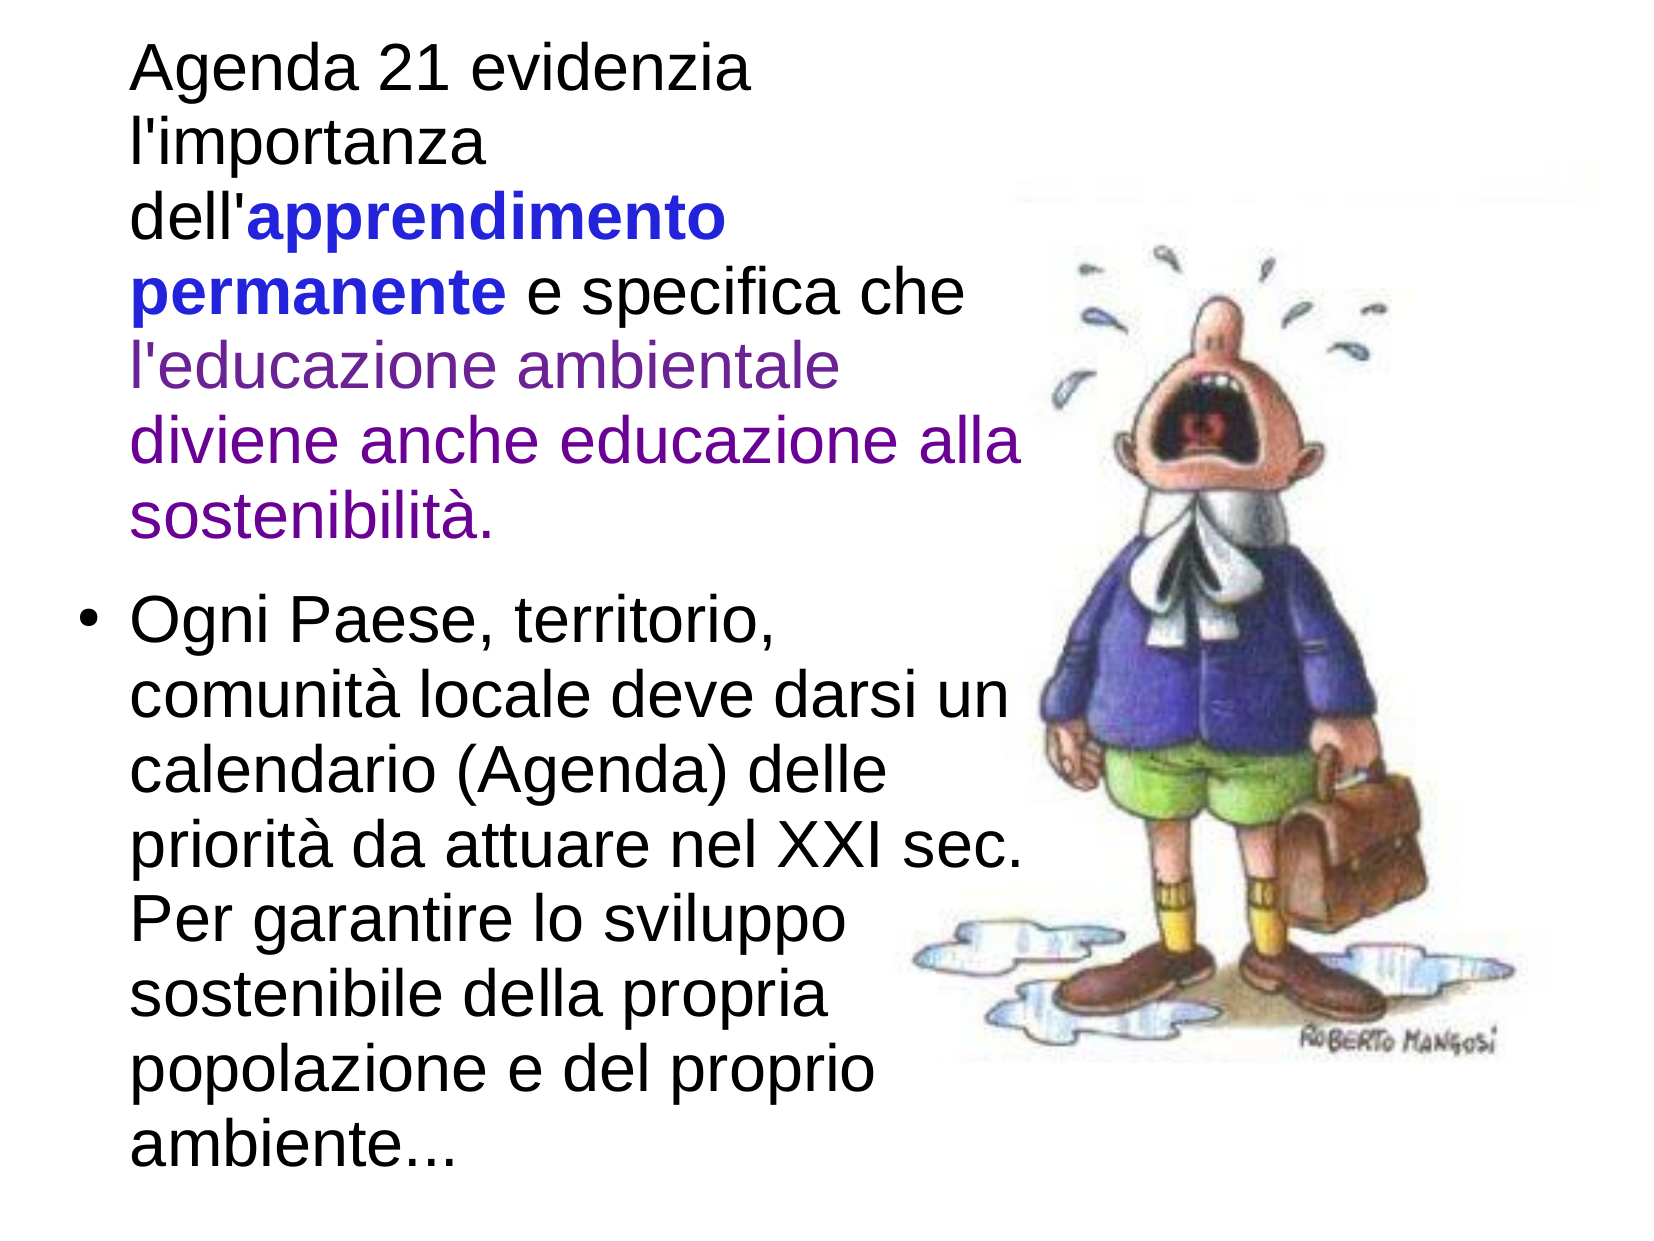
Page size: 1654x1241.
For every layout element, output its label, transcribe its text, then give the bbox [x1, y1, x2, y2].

picture [1063, 118, 1625, 1063]
list Agenda 21 evidenzia l'importanza dell'apprendimento permanente e specifica che l'educazione ambientale diviene anche educazione alla sostenibilità. Ogni Paese, territorio, comunità locale deve darsi un calendario (Agenda) delle priorità da attuare nel XXI sec. Per garantire lo sviluppo sostenibile della propria popolazione e del proprio ambiente... [59, 29, 1063, 1241]
